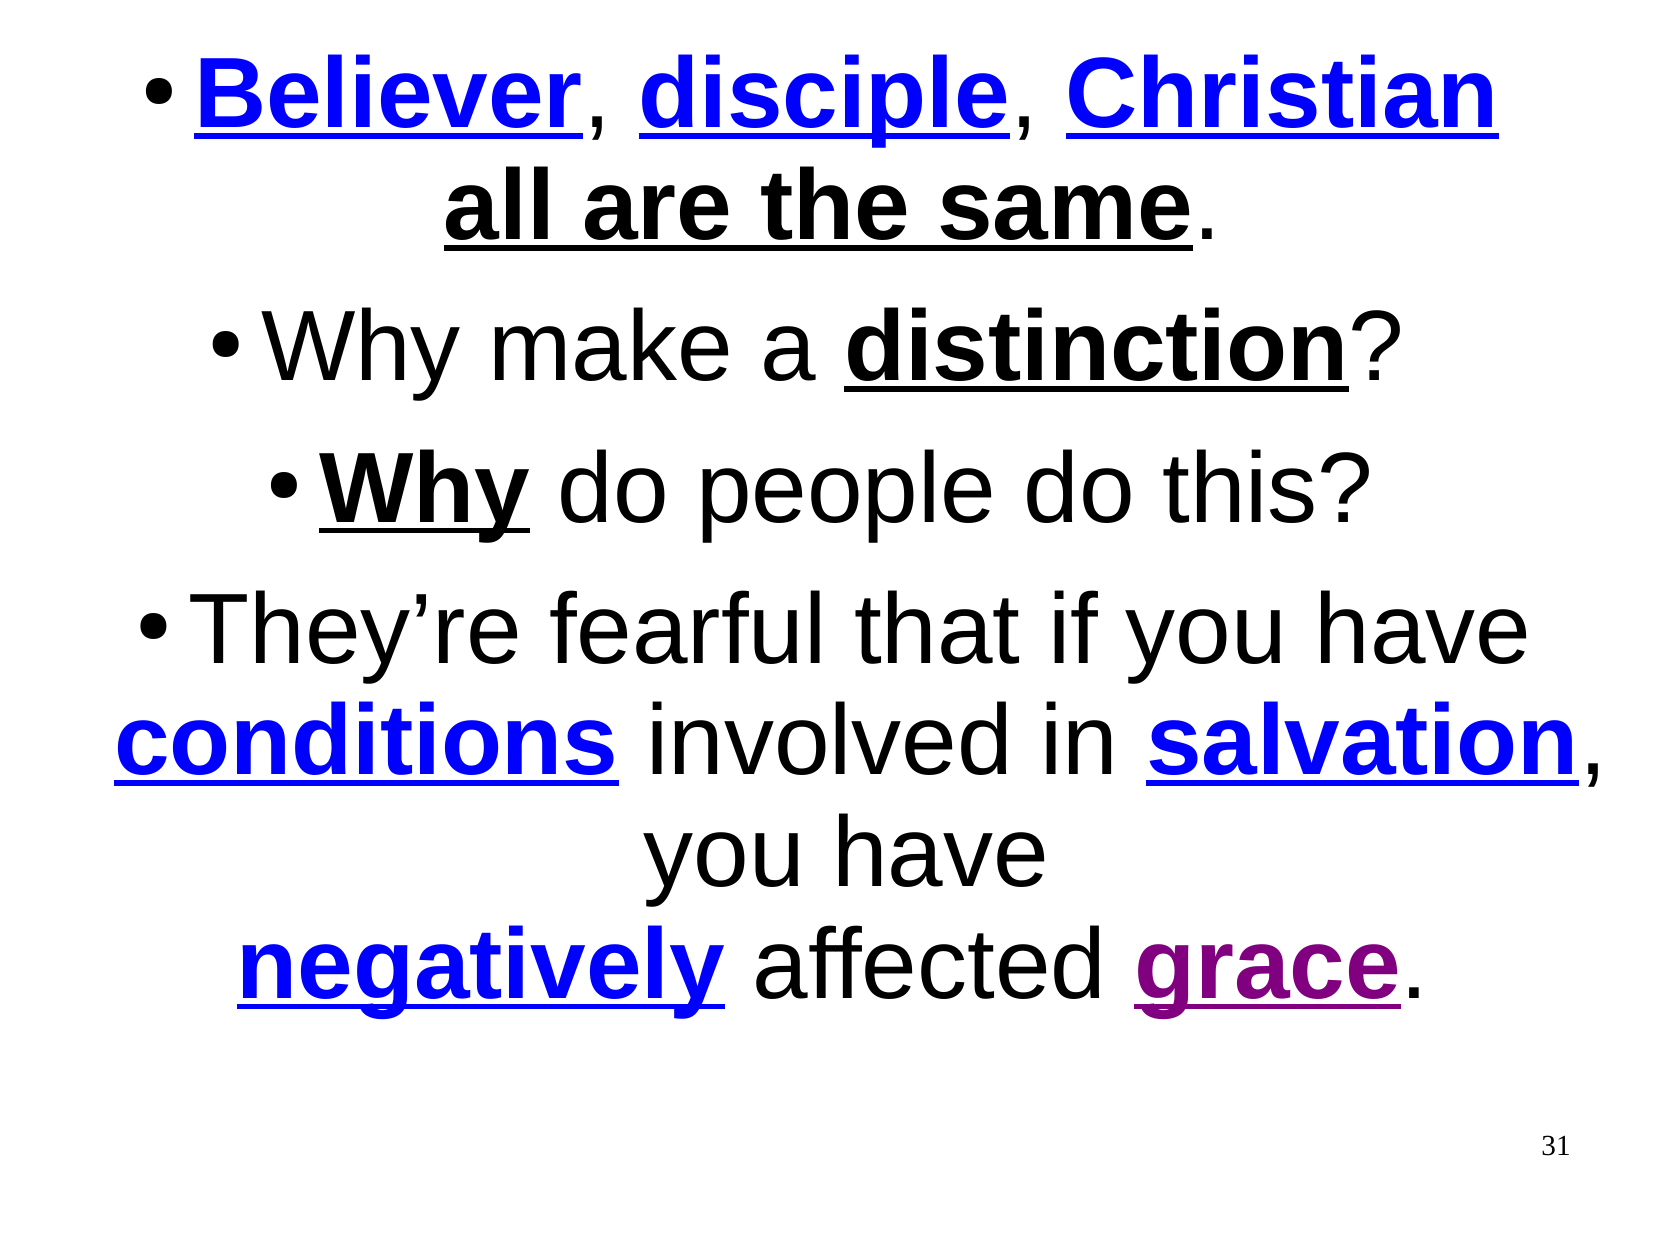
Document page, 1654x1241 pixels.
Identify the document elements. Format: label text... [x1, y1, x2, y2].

list Believer, disciple, Christian all are the same. Why make a distinction? Why do people do this? They’re fearful that if you have conditions involved in salvation, you have negatively affected grace. [37, 37, 1613, 1201]
